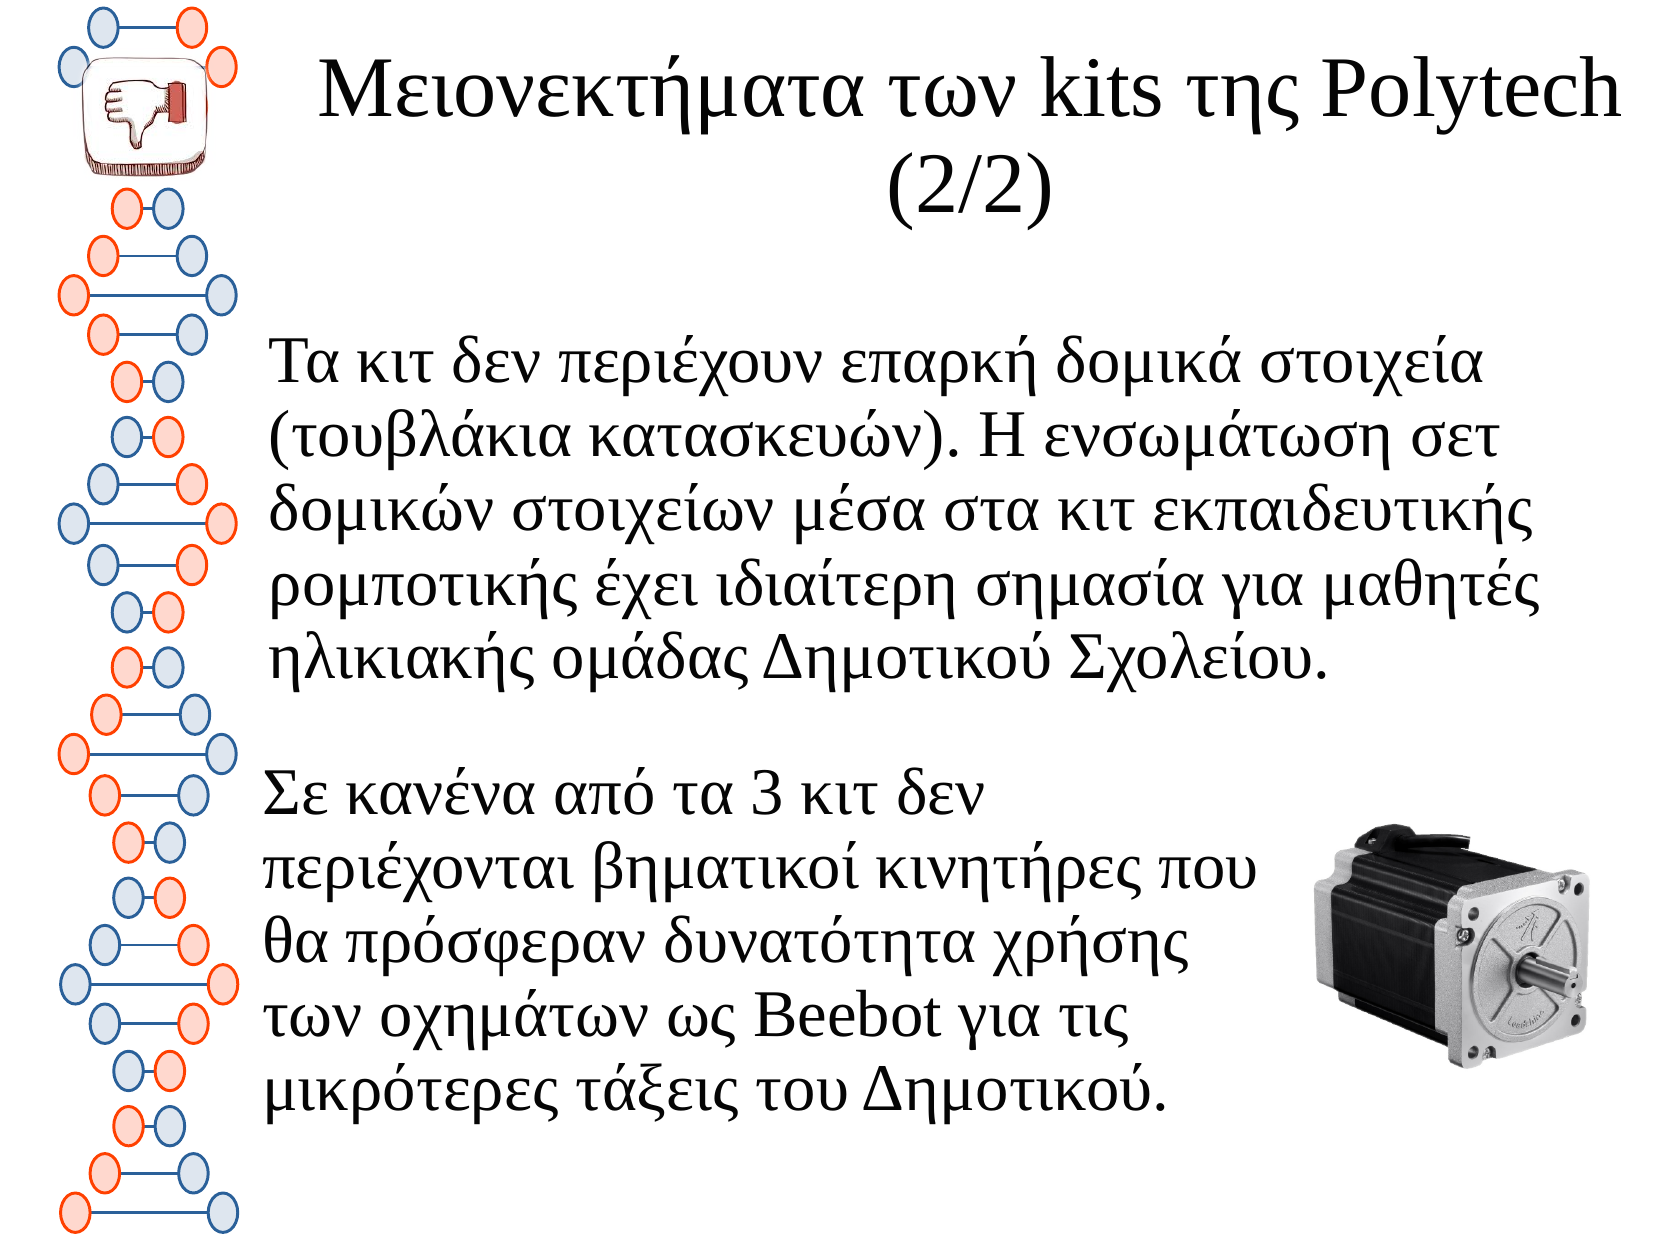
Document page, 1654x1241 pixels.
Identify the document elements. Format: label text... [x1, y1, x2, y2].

title Μειονεκτήματα των kits της Polytech (2/2) [226, 32, 1654, 240]
picture [71, 48, 216, 185]
picture [1310, 820, 1593, 1072]
list Σε κανένα από τα 3 κιτ δεν περιέχονται βηματικοί κινητήρες που θα πρόσφεραν δυνατότητα χρήσης των οχημάτων ως Beebot για τις μικρότερες τάξεις του Δημοτικού. [262, 754, 1280, 1129]
list Τα κιτ δεν περιέχουν επαρκή δομικά στοιχεία (τουβλάκια κατασκευών). Η ενσωμάτωση σετ δομικών στοιχείων μέσα στα κιτ εκπαιδευτικής ρομποτικής έχει ιδιαίτερη σημασία για μαθητές ηλικιακής ομάδας Δημοτικού Σχολείου. [269, 323, 1637, 698]
